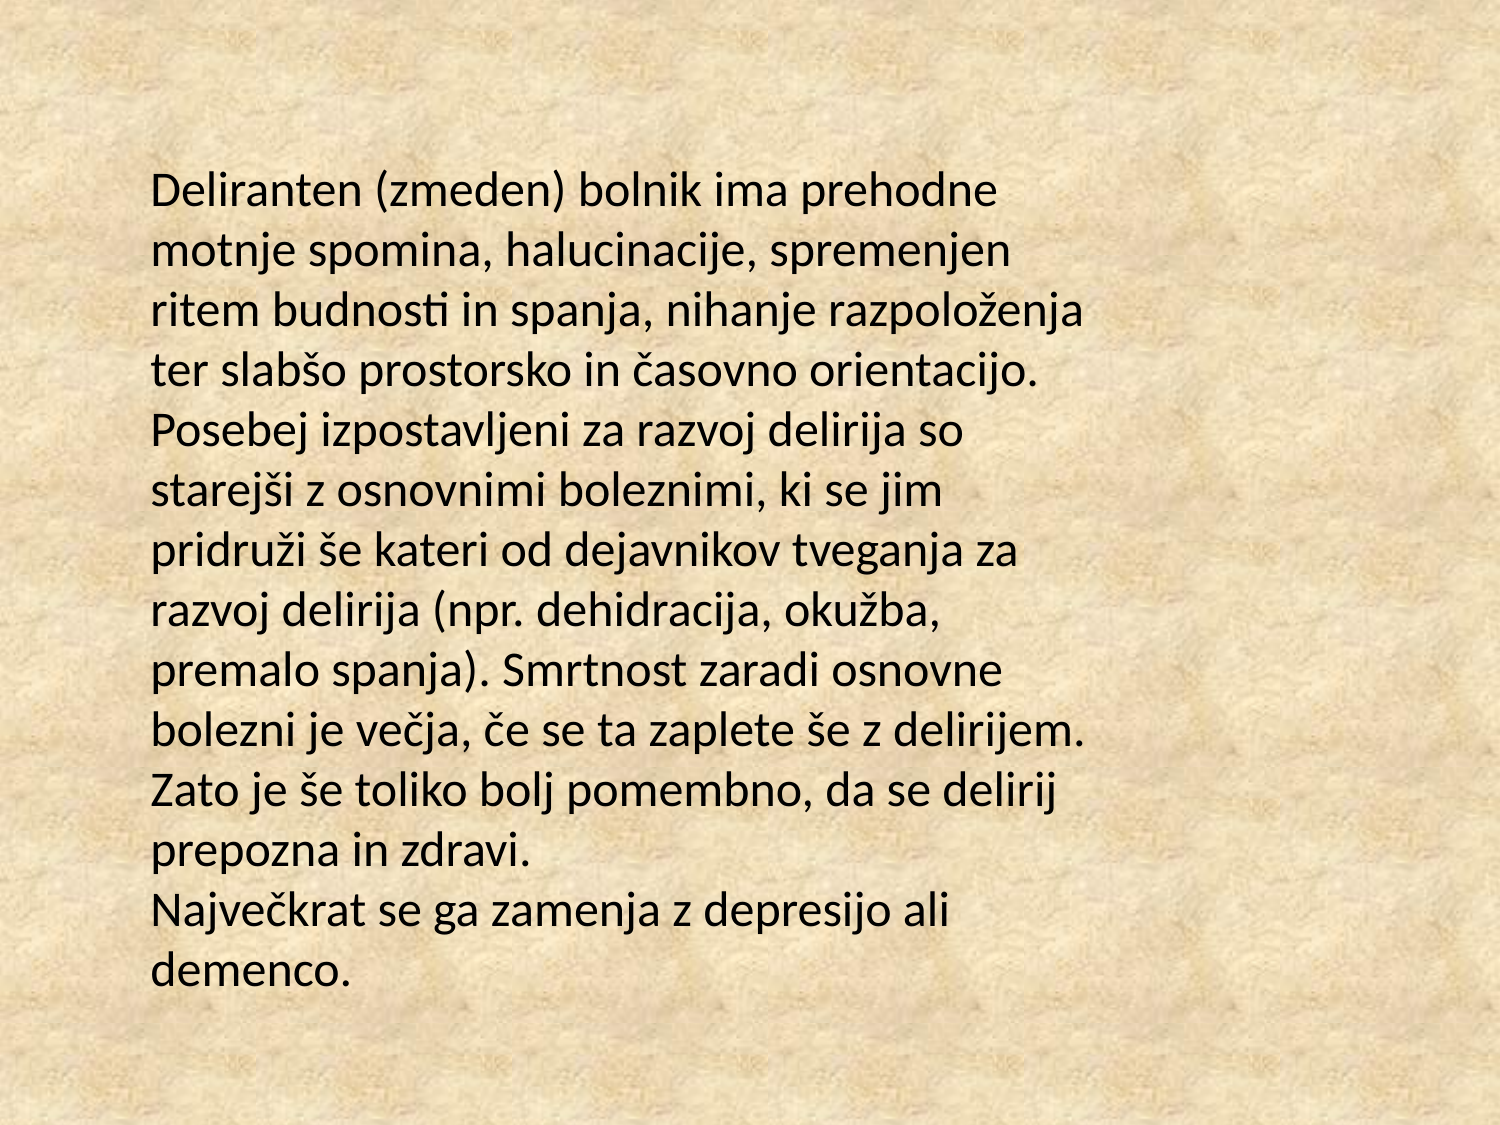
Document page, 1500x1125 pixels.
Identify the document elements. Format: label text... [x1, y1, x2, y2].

picture [0, 0, 1500, 1125]
text_box Deliranten (zmeden) bolnik ima prehodne motnje spomina, halucinacije, spremenjen ritem budnosti in spanja, nihanje razpoloženja ter slabšo prostorsko in časovno orientacijo. Posebej izpostavljeni za razvoj delirija so starejši z osnovnimi boleznimi, ki se jim pridruži še kateri od dejavnikov tveganja za razvoj delirija (npr. dehidracija, okužba, premalo spanja). Smrtnost zaradi osnovne bolezni je večja, če se ta zaplete še z delirijem. Zato je še toliko bolj pomembno, da se delirij prepozna in zdravi. Največkrat se ga zamenja z depresijo ali demenco. [135, 148, 1125, 1004]
